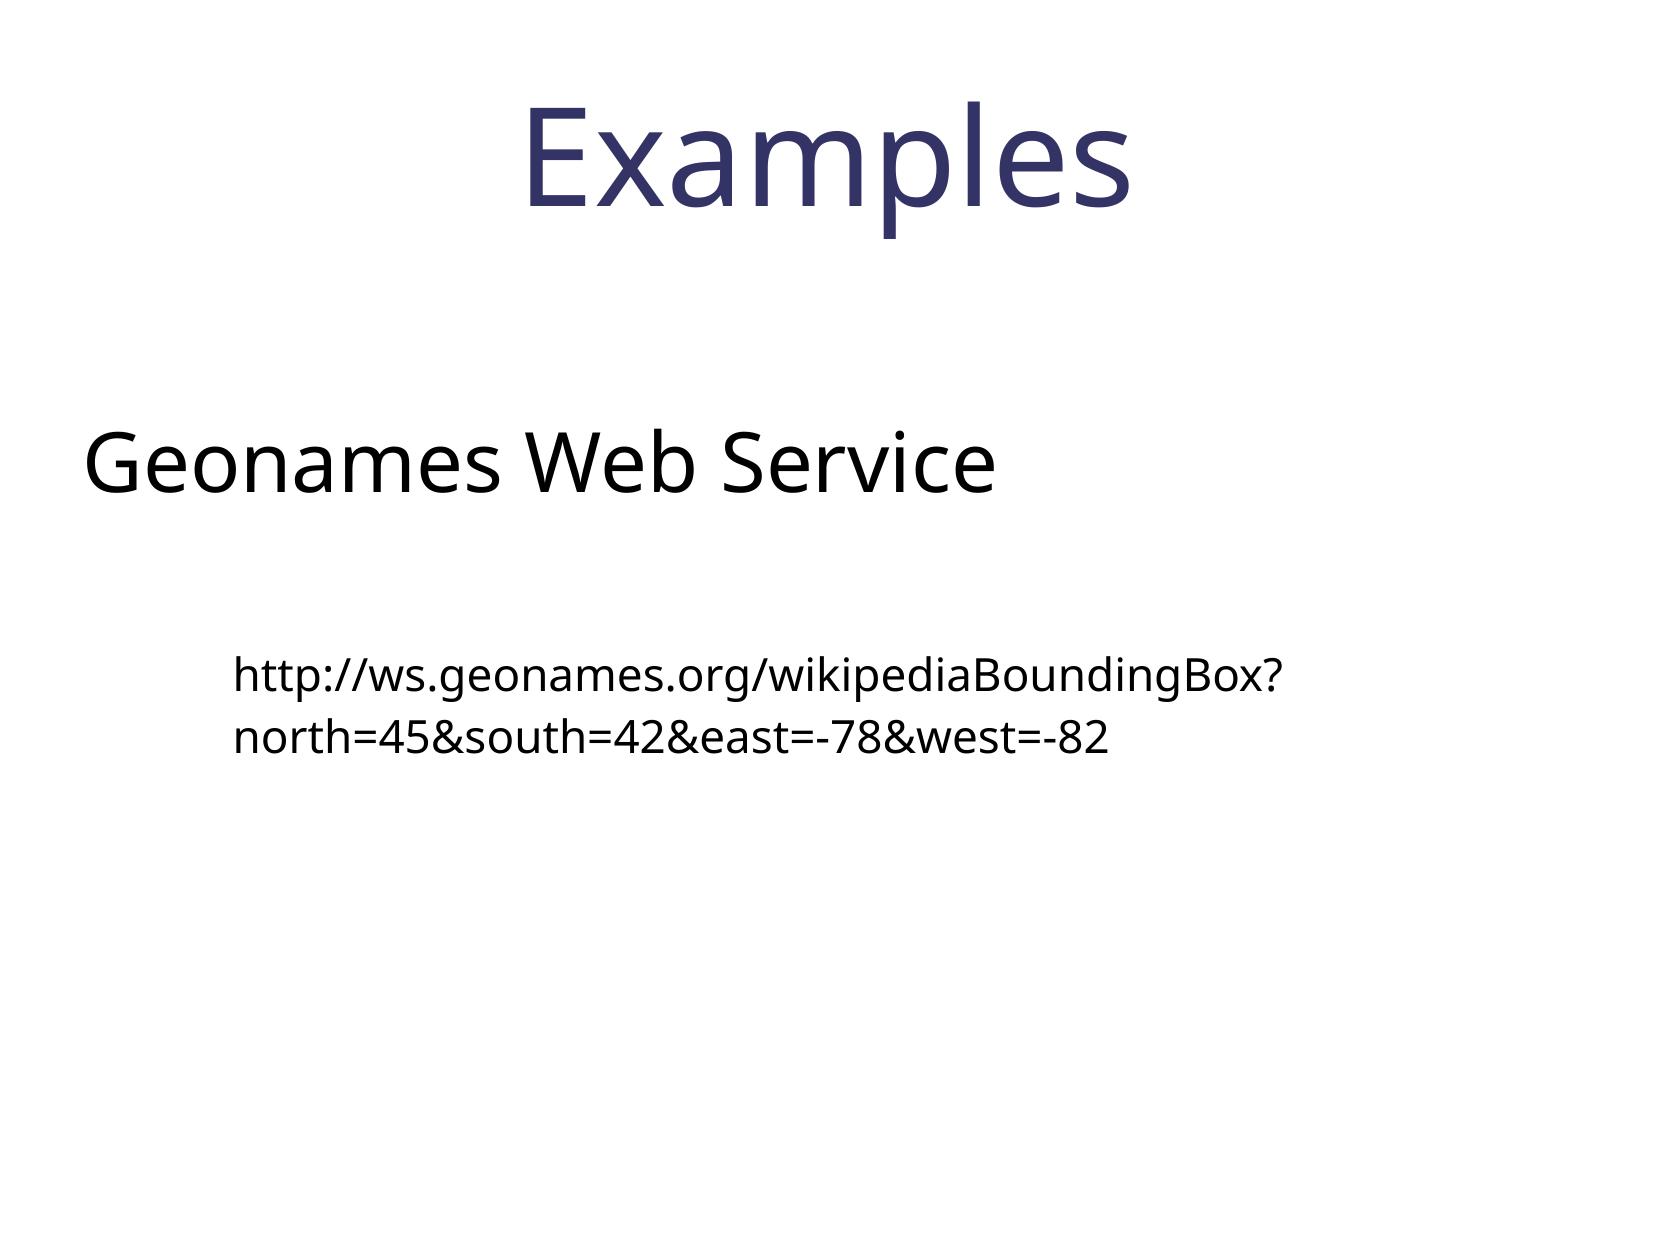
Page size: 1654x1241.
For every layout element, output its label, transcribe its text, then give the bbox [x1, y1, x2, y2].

title Examples [82, 56, 1571, 250]
subtitle Geonames Web Service http://ws.geonames.org/wikipediaBoundingBox? north=45&south=42&east=-78&west=-82 [82, 290, 1571, 1094]
